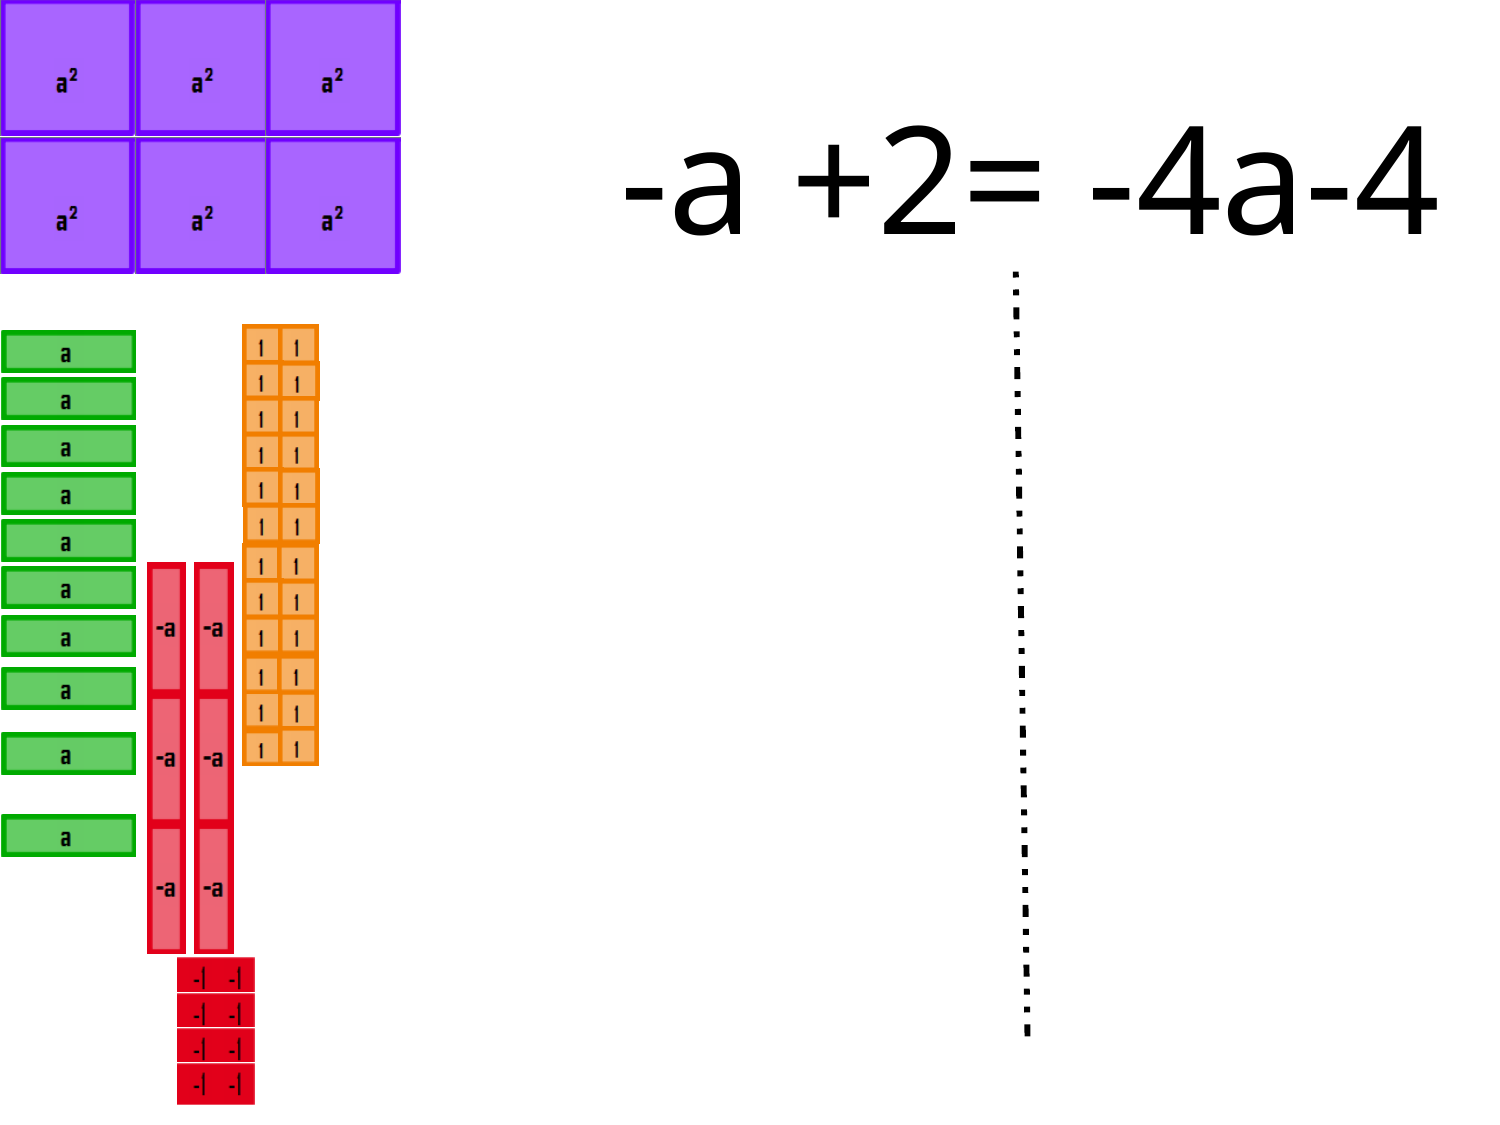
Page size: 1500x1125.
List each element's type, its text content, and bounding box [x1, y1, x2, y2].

picture [0, 667, 136, 710]
picture [194, 562, 234, 954]
picture [0, 566, 136, 609]
picture [0, 425, 136, 468]
picture [0, 0, 401, 136]
picture [0, 615, 136, 657]
text_box -a +2= -4a-4 [605, 76, 1455, 272]
picture [0, 472, 136, 515]
picture [177, 956, 255, 1106]
picture [0, 814, 136, 857]
picture [147, 562, 186, 954]
picture [0, 732, 136, 775]
picture [0, 330, 136, 373]
picture [0, 377, 136, 420]
picture [242, 324, 320, 766]
picture [0, 519, 136, 562]
picture [0, 137, 401, 274]
